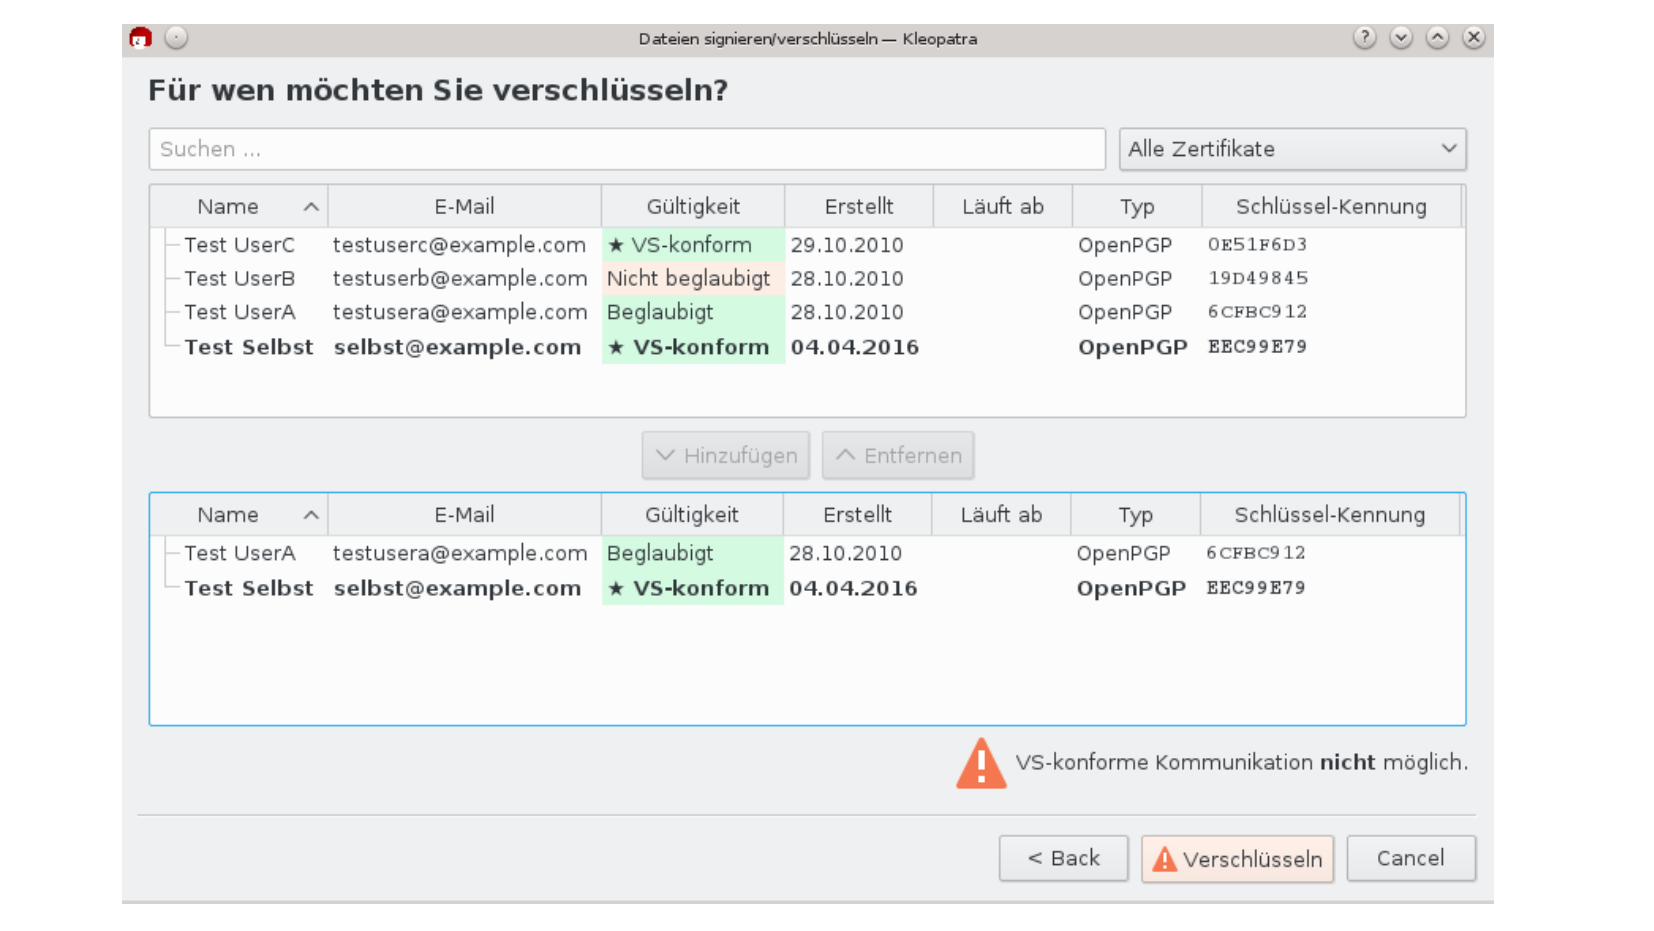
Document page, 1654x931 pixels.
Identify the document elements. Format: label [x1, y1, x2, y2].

picture [122, 24, 1494, 904]
